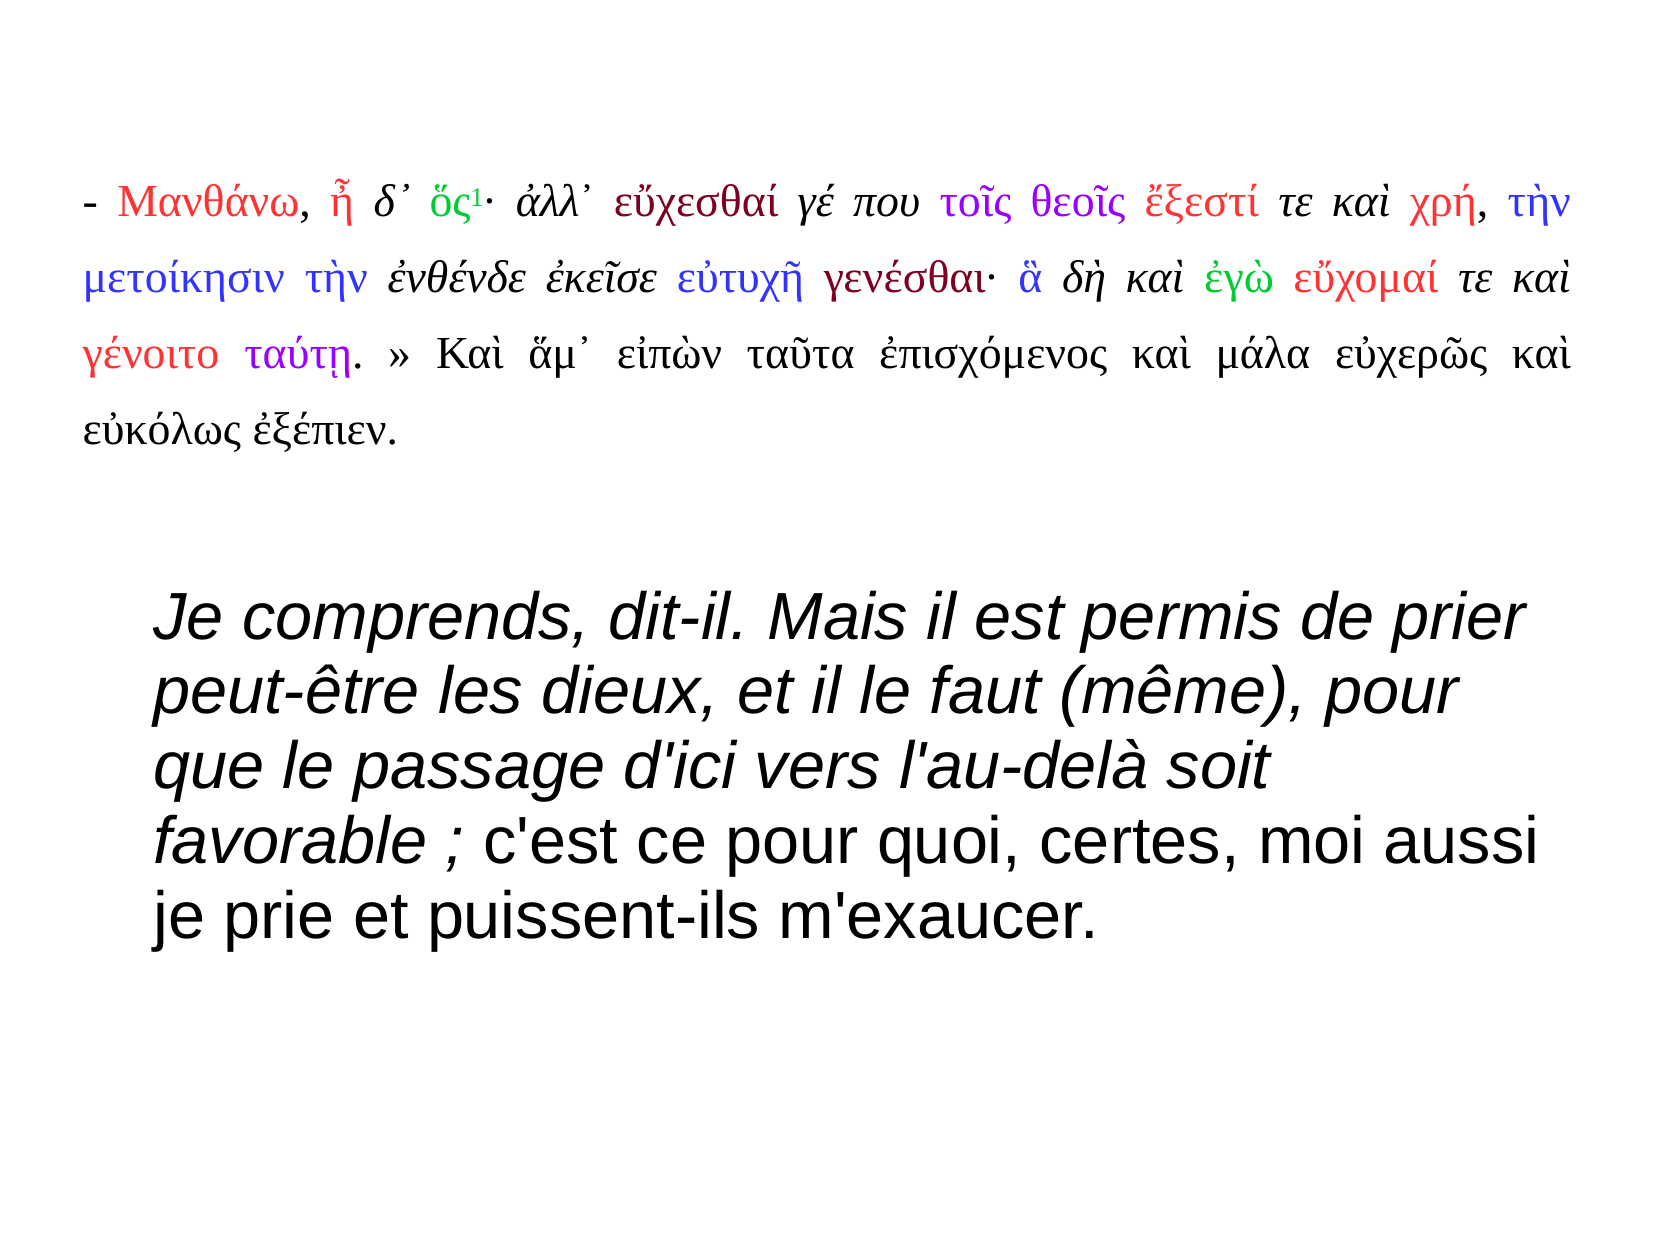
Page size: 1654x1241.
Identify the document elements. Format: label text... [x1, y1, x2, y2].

list Je comprends, dit-il. Mais il est permis de prier peut-être les dieux, et il le faut (même), pour que le passage d'ici vers l'au-delà soit favorable ; c'est ce pour quoi, certes, moi aussi je prie et puissent-ils m'exaucer. [82, 578, 1571, 1109]
title - Μανθάνω, ἦ δ᾽ ὅς1· ἀλλ᾽ εὔχεσθαί γέ που τοῖς θεοῖς ἔξεστί τε καὶ χρή, τὴν μετοίκησιν τὴν ἐνθένδε ἐκεῖσε εὐτυχῆ γενέσθαι· ἃ δὴ καὶ ἐγὼ εὔχομαί τε καὶ γένοιτο ταύτῃ. » Καὶ ἅμ᾽ εἰπὼν ταῦτα ἐπισχόμενος καὶ μάλα εὐχερῶς καὶ εὐκόλως ἐξέπιεν. [82, 49, 1571, 556]
